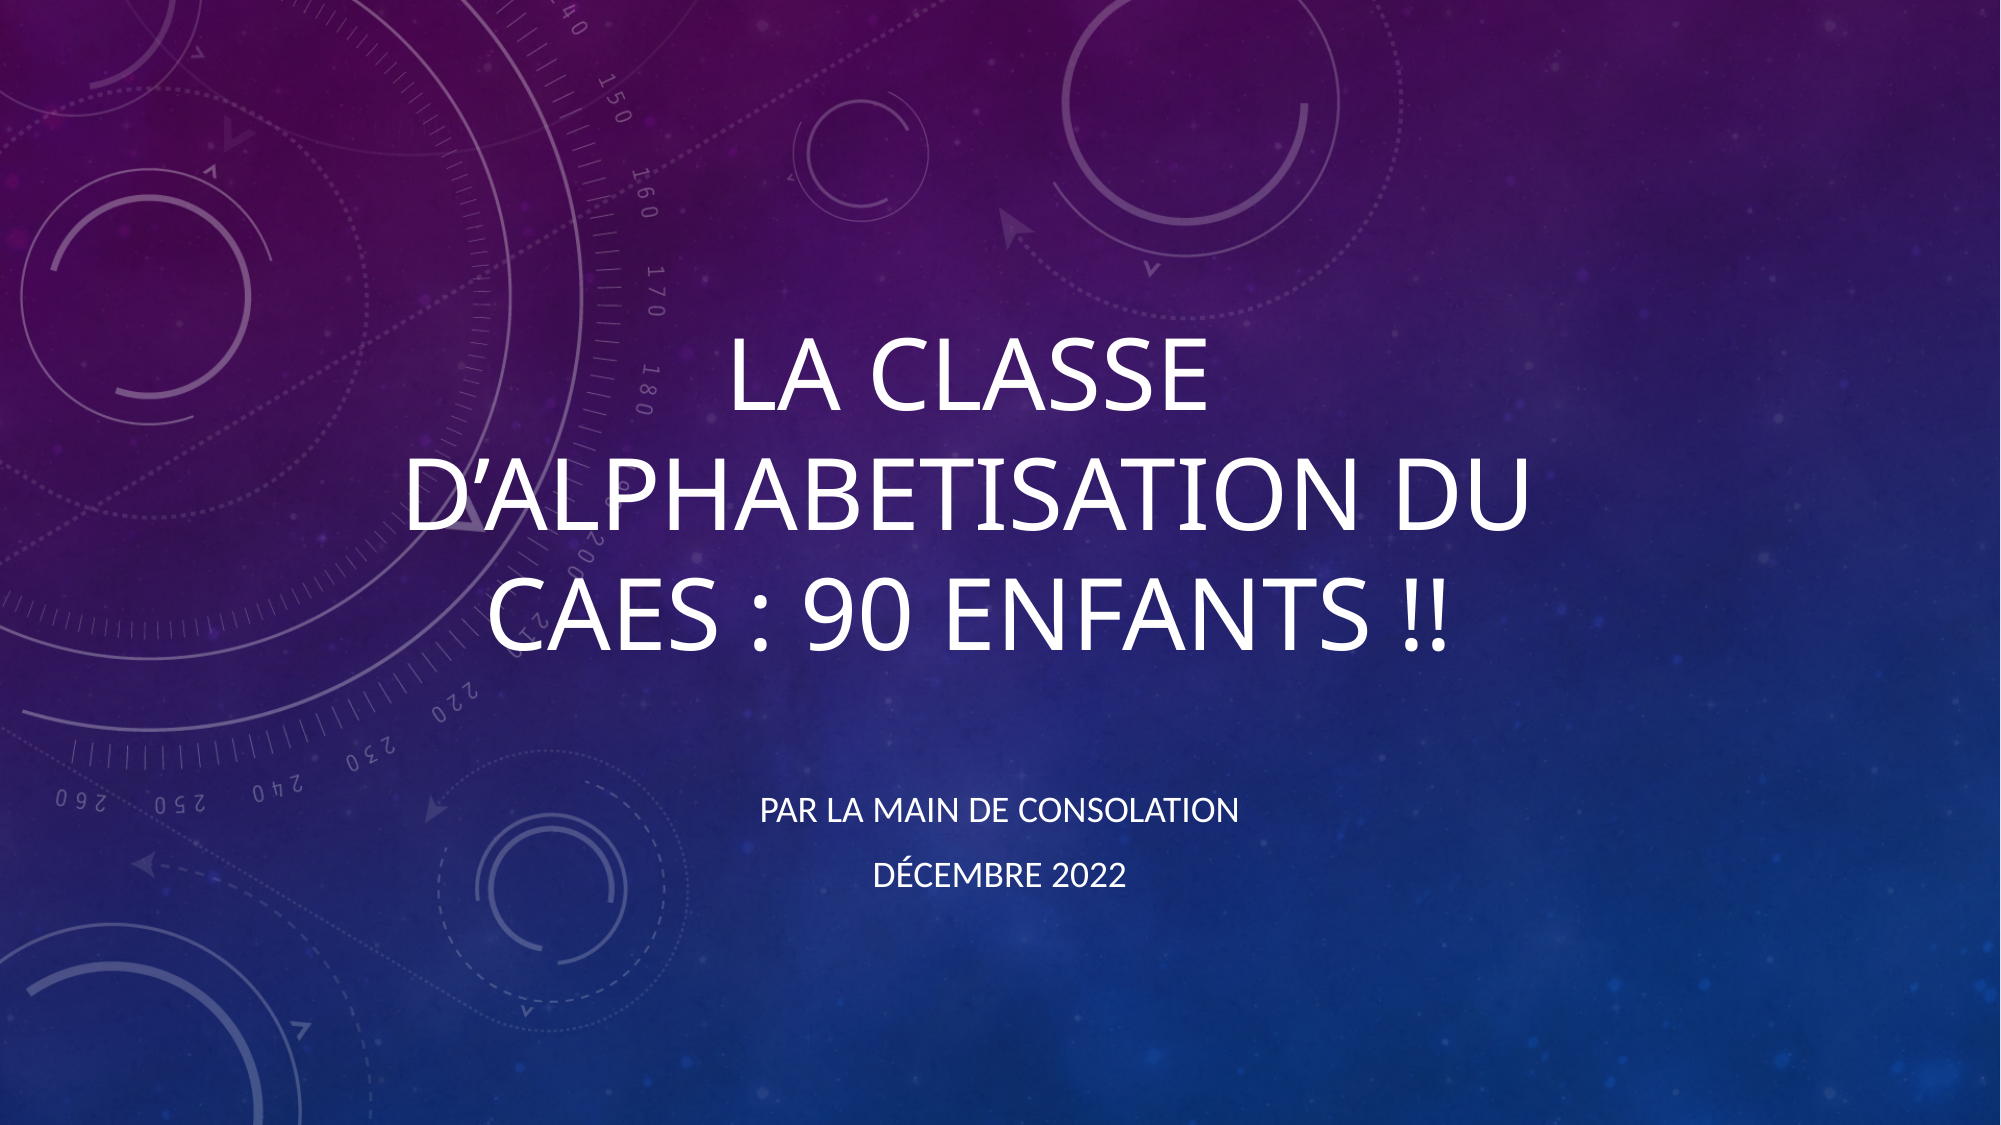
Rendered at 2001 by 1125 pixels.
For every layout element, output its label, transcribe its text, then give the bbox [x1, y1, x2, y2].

title La classe d’alphabetisation du CAES : 90 enfants !! [378, 280, 1560, 678]
subtitle par la main de consolation Décembre 2022 [409, 777, 1591, 1008]
